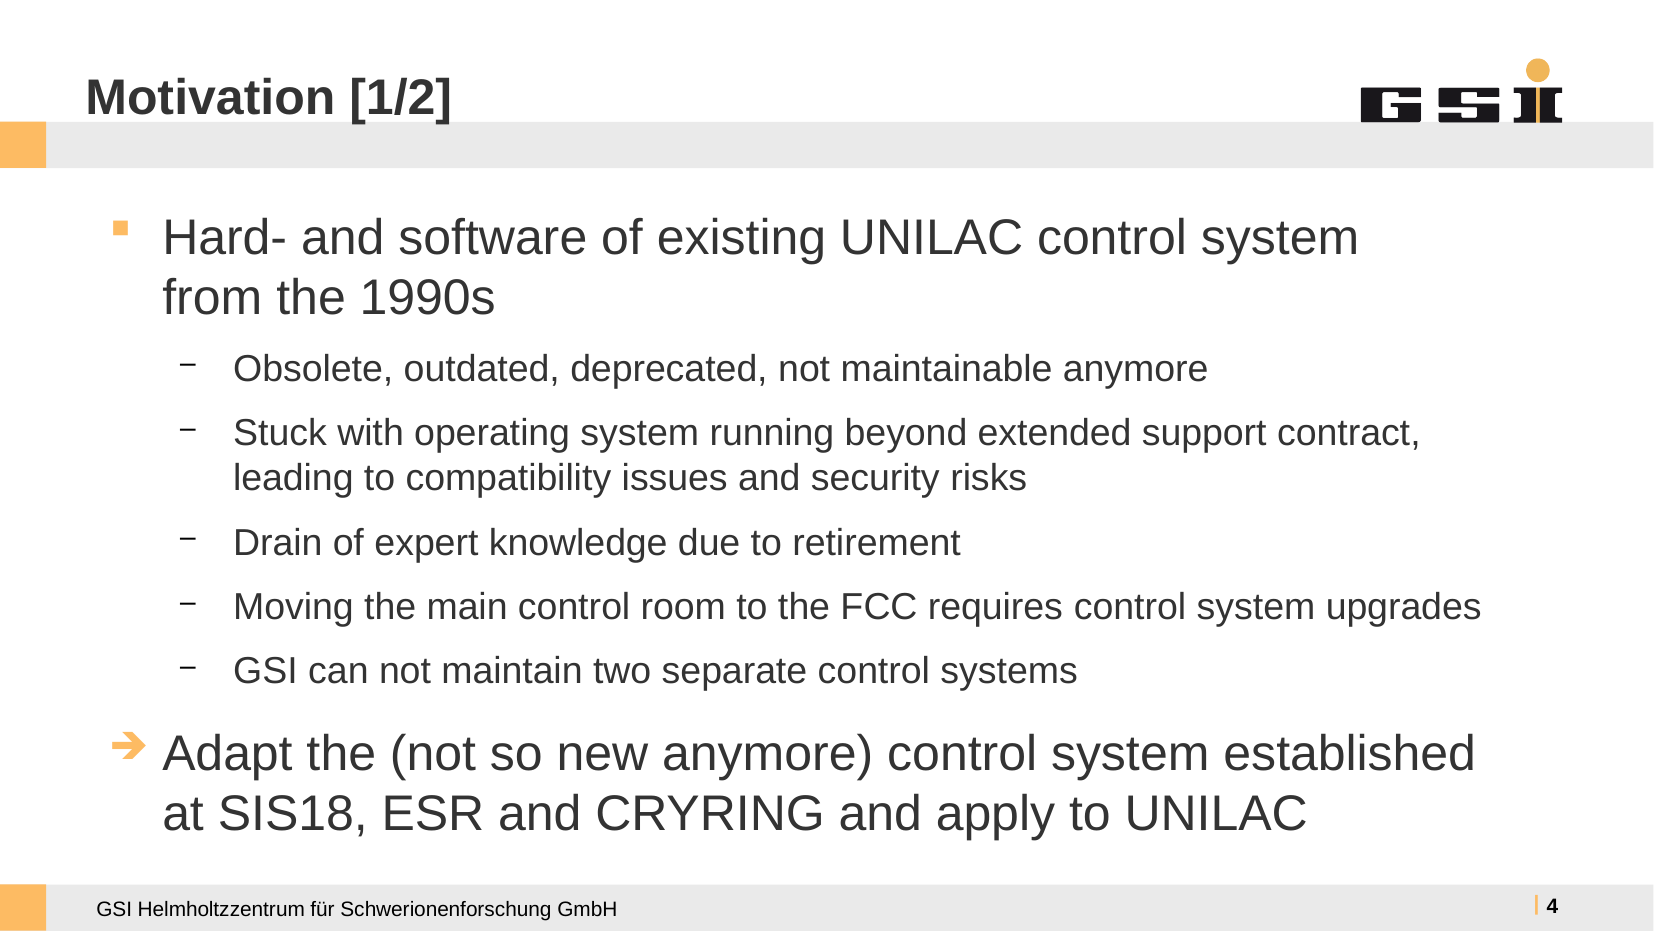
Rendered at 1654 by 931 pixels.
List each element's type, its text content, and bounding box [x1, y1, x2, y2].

list Hard- and software of existing UNILAC control system from the 1990s Obsolete, outdated, deprecated, not maintainable anymore Stuck with operating system running beyond extended support contract, leading to compatibility issues and security risks Drain of expert knowledge due to retirement Moving the main control room to the FCC requires control system upgrades GSI can not maintain two separate control systems Adapt the (not so new anymore) control system established at SIS18, ESR and CRYRING and apply to UNILAC [76, 196, 1562, 862]
title Motivation [1/2] [70, 55, 1081, 132]
picture [1359, 56, 1564, 125]
